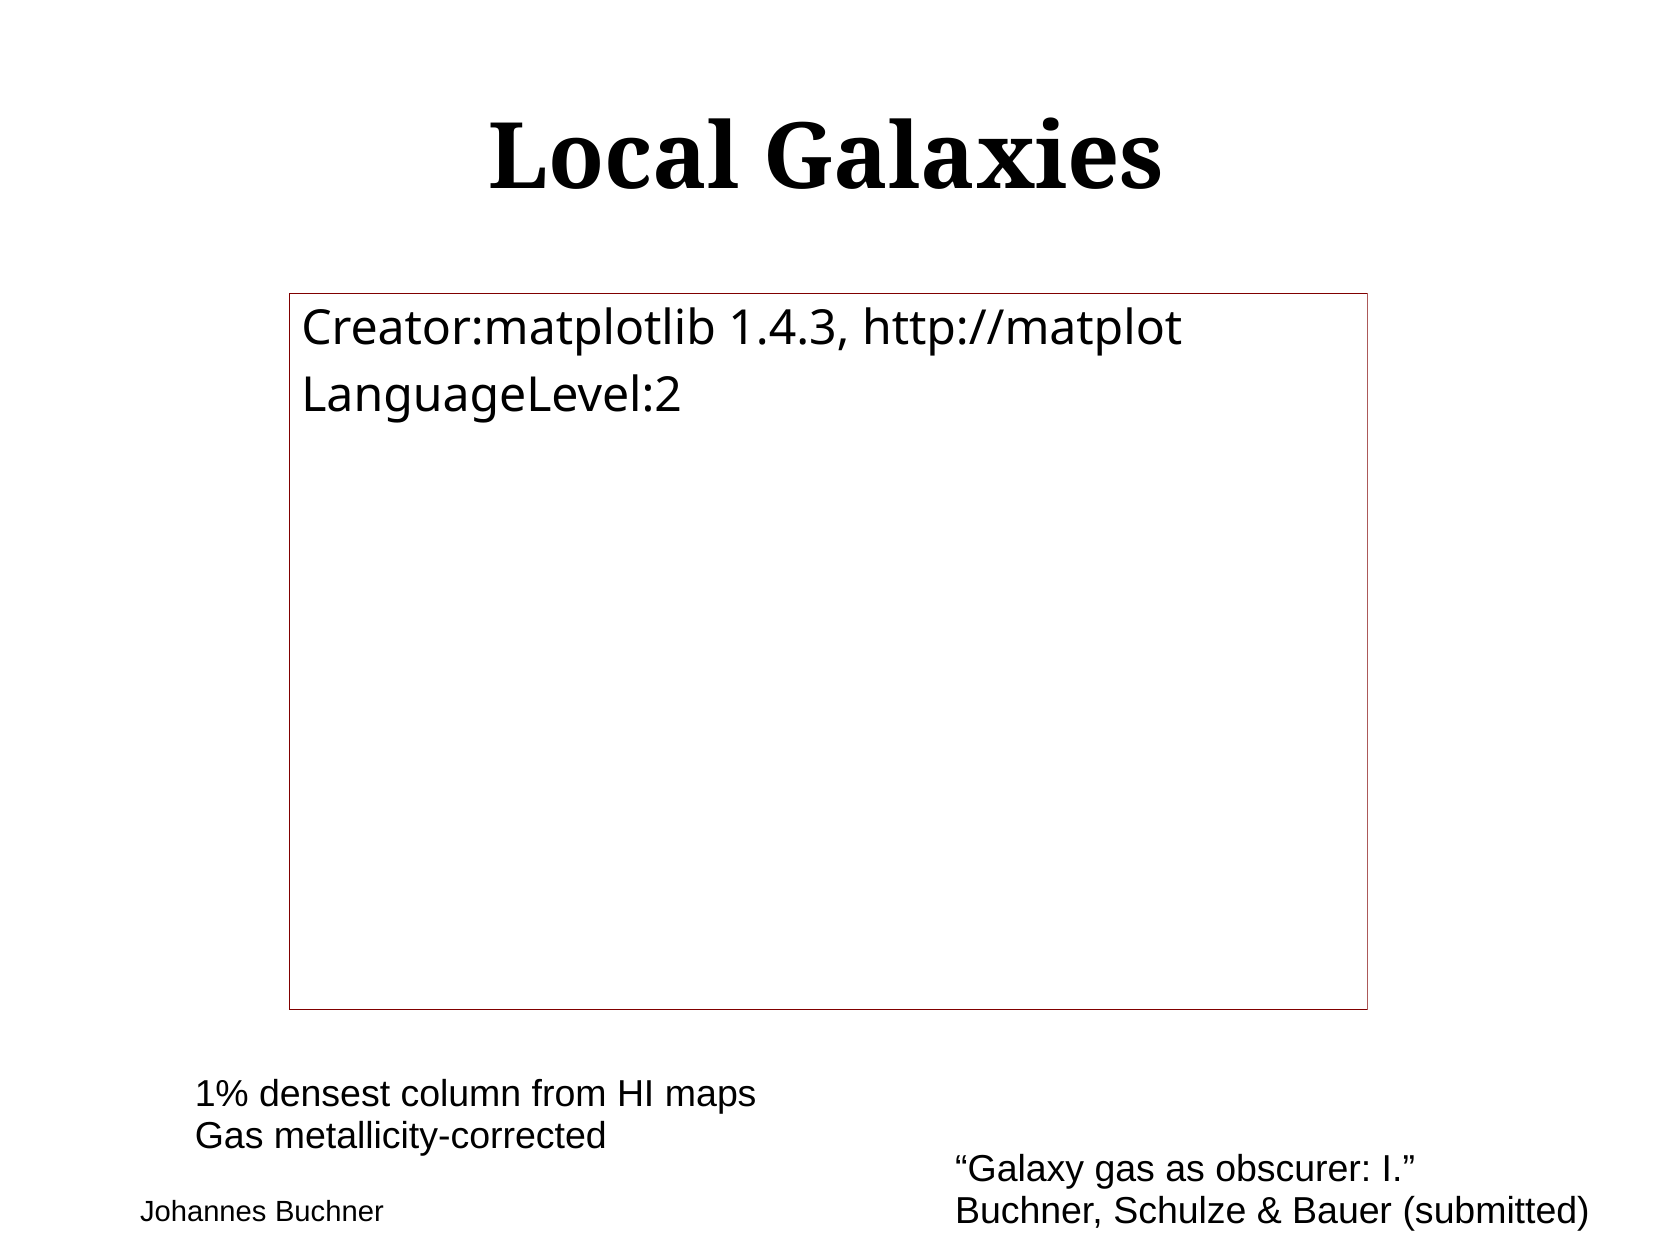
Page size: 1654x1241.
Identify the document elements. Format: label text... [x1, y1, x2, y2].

title Local Galaxies [82, 49, 1571, 257]
text_box 1% densest column from HI maps Gas metallicity-corrected [180, 1065, 1171, 1171]
text_box “Galaxy gas as obscurer: I.” Buchner, Schulze & Bauer (submitted) [940, 1140, 1646, 1239]
picture [285, 290, 1368, 1010]
